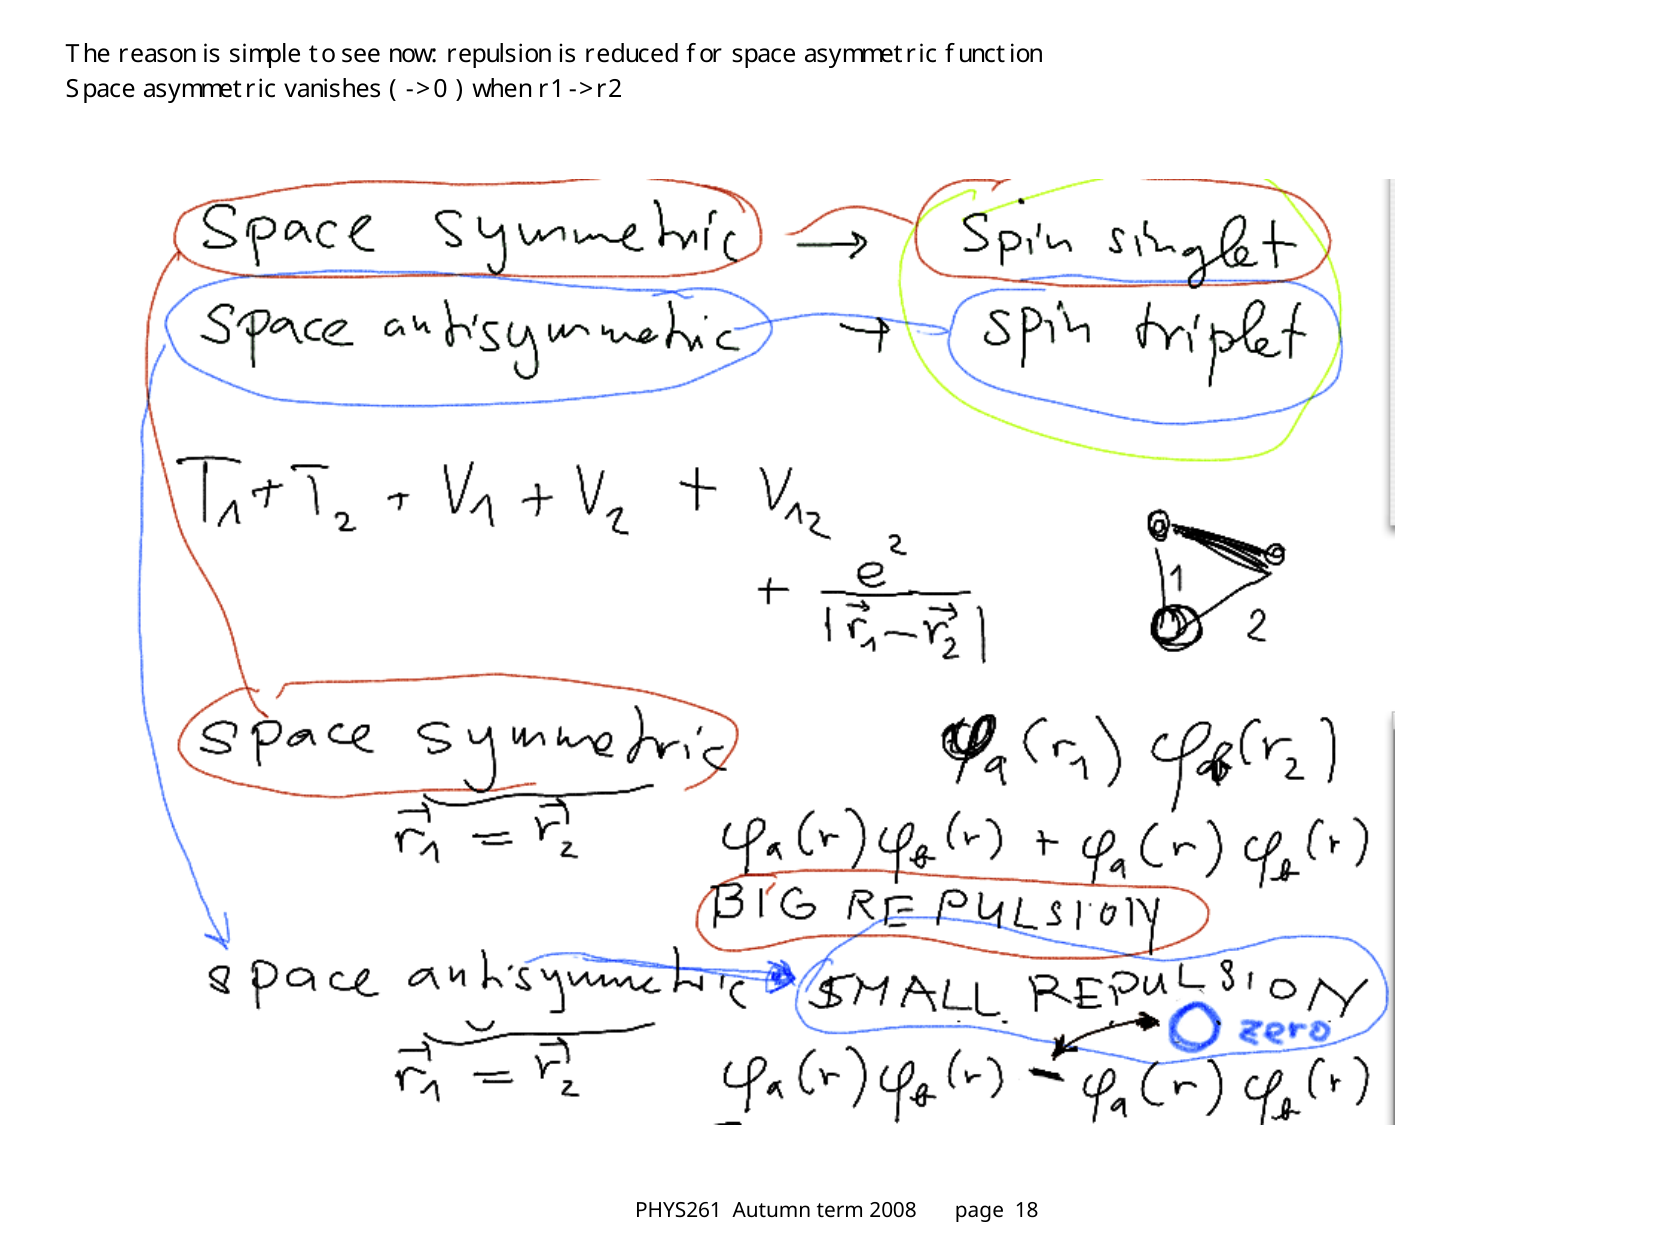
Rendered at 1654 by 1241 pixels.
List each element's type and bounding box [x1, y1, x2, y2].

chart [64, 35, 1068, 213]
picture [108, 179, 1395, 1125]
